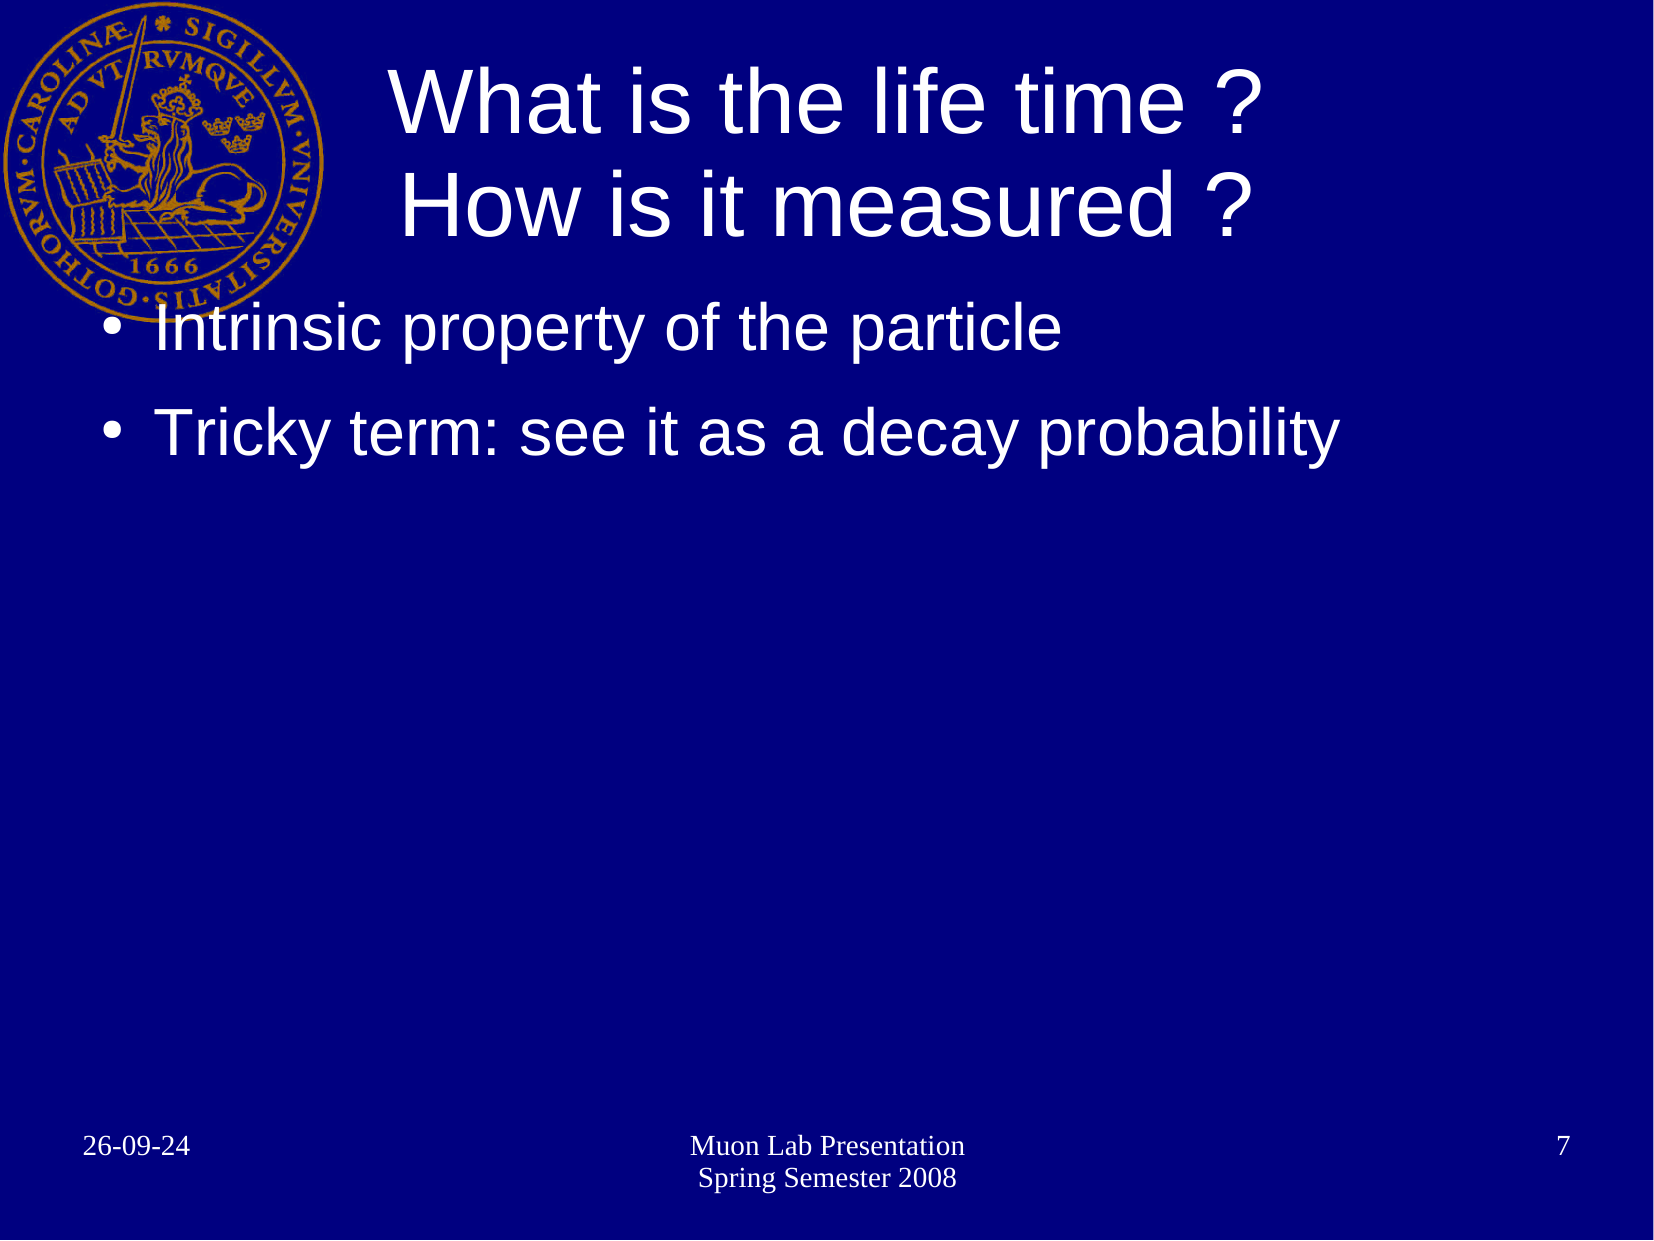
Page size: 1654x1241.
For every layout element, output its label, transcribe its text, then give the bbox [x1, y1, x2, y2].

list Intrinsic property of the particle Tricky term: see it as a decay probability [82, 290, 1571, 1094]
picture [0, 0, 325, 325]
title What is the life time ? How is it measured ? [82, 50, 1571, 256]
